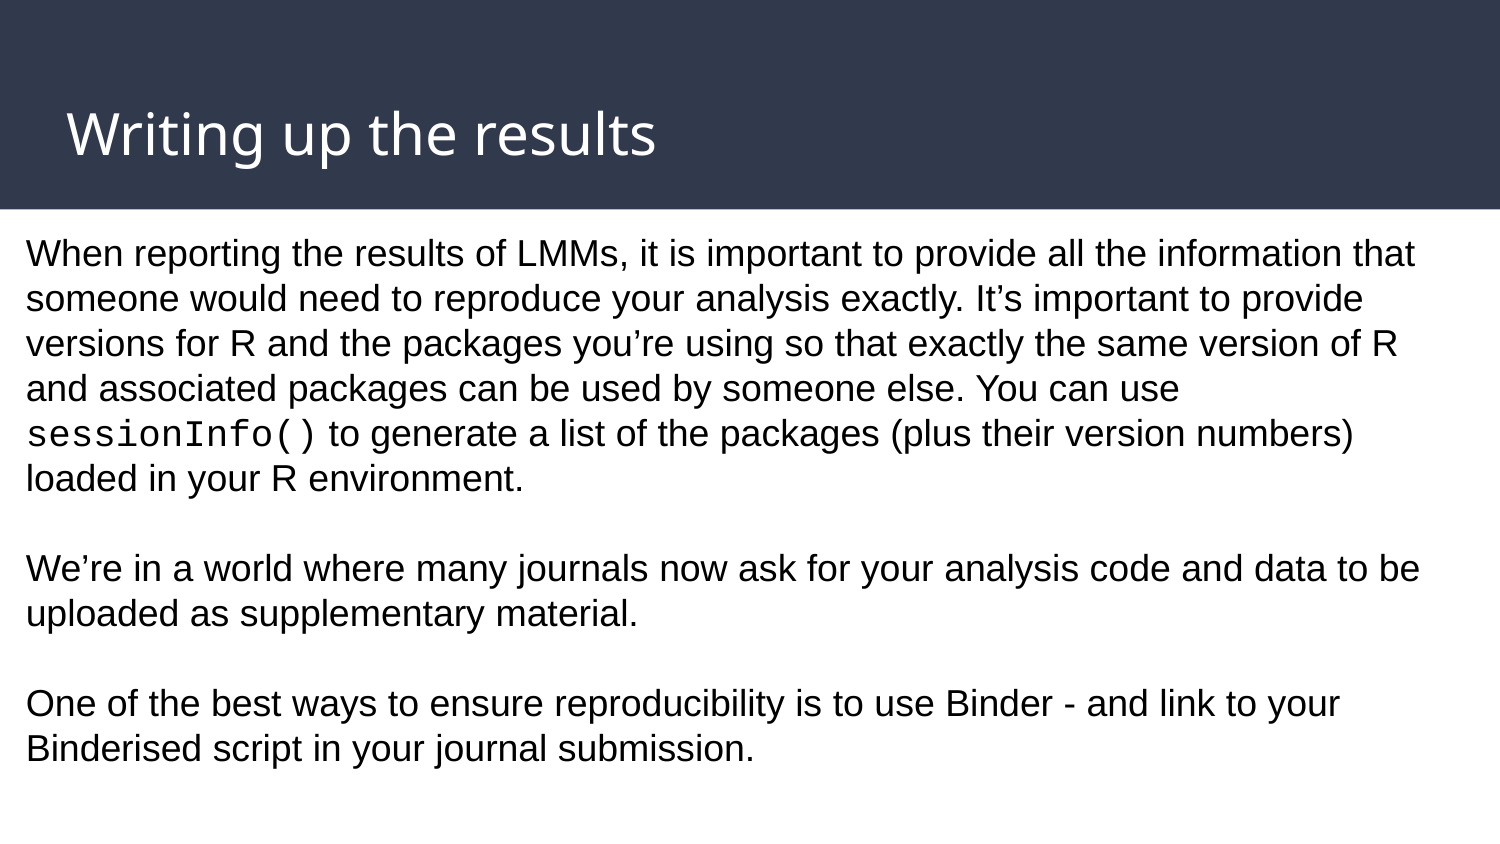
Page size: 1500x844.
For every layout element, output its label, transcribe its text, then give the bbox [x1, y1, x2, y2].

title Writing up the results [51, 82, 1449, 185]
text_box When reporting the results of LMMs, it is important to provide all the information that someone would need to reproduce your analysis exactly. It’s important to provide versions for R and the packages you’re using so that exactly the same version of R and associated packages can be used by someone else. You can use sessionInfo() to generate a list of the packages (plus their version numbers) loaded in your R environment. We’re in a world where many journals now ask for your analysis code and data to be uploaded as supplementary material. One of the best ways to ensure reproducibility is to use Binder - and link to your Binderised script in your journal submission. [10, 213, 1483, 827]
